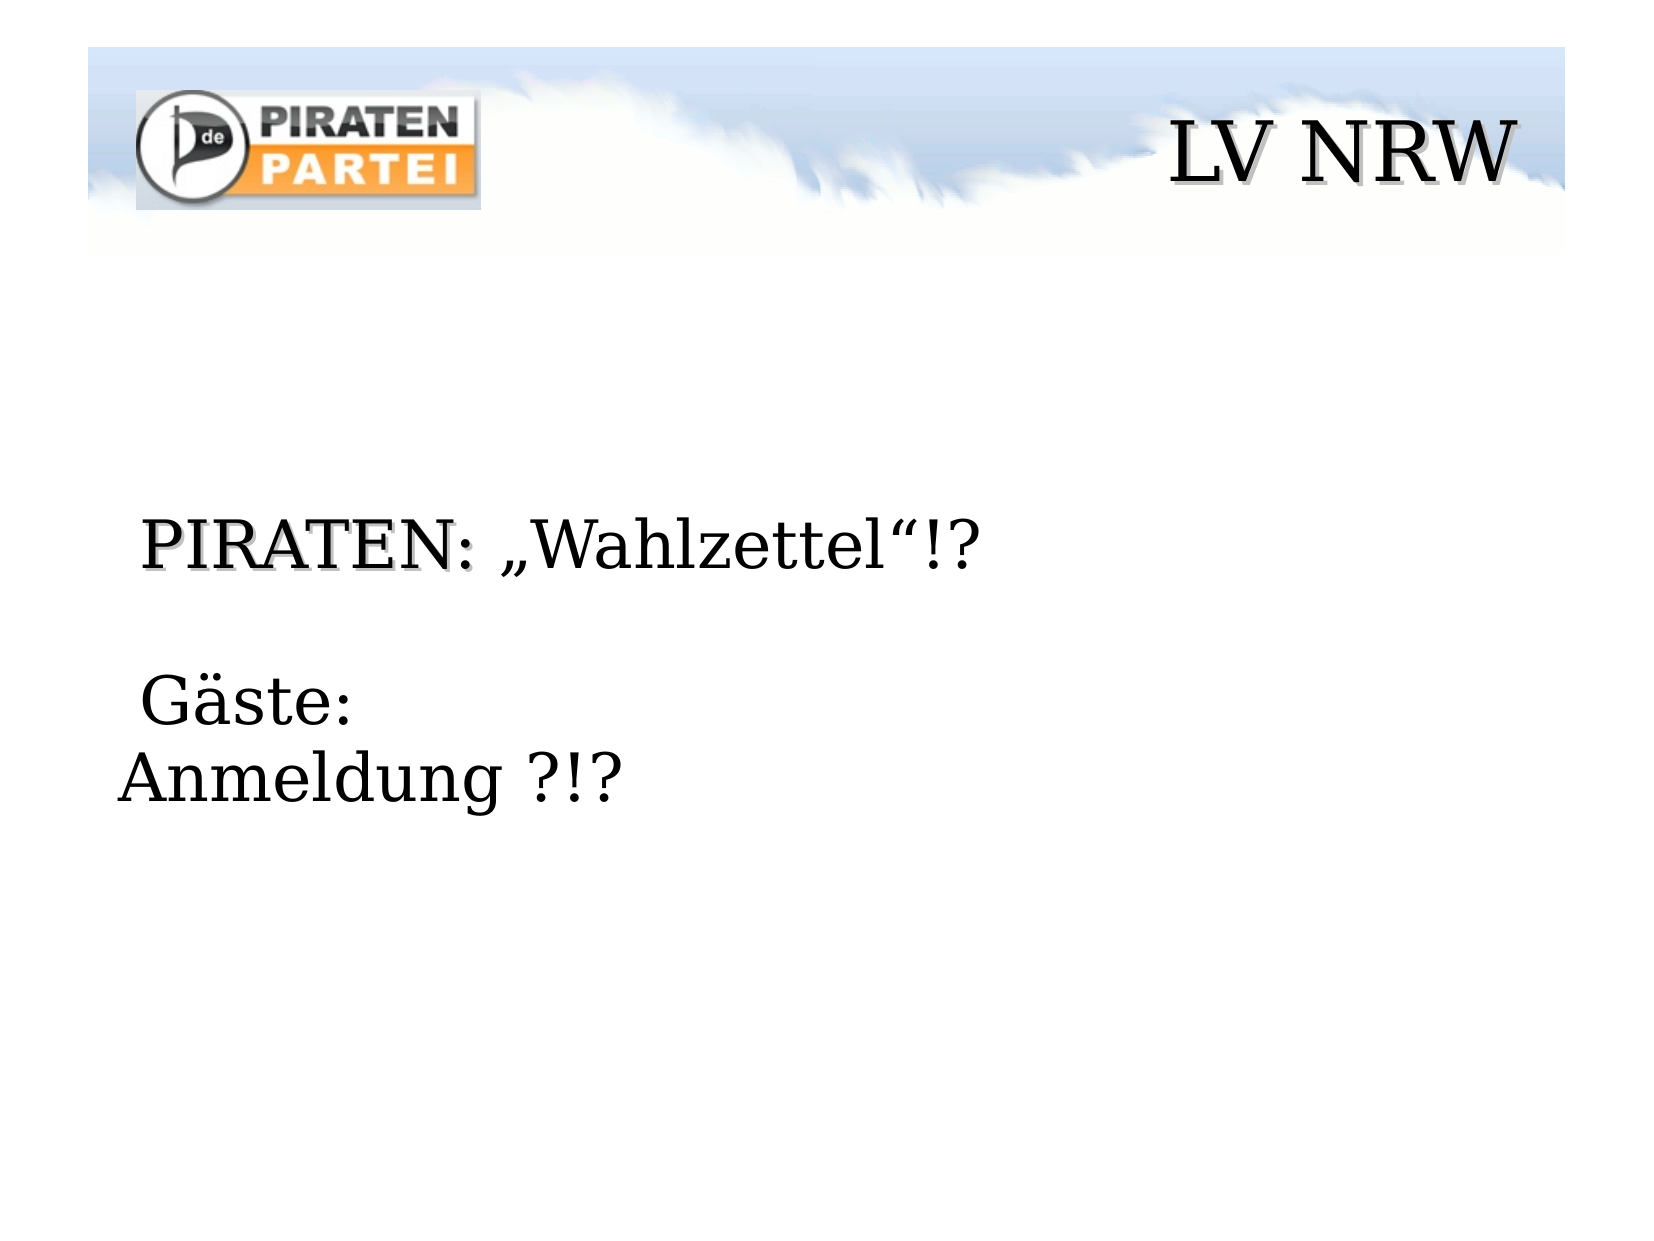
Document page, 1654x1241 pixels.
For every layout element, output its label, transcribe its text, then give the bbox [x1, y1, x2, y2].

subtitle PIRATEN: „Wahlzettel“!? Gäste: Anmeldung ?!? [82, 297, 1571, 1102]
title LV NRW [82, 49, 1571, 257]
picture [136, 90, 481, 210]
